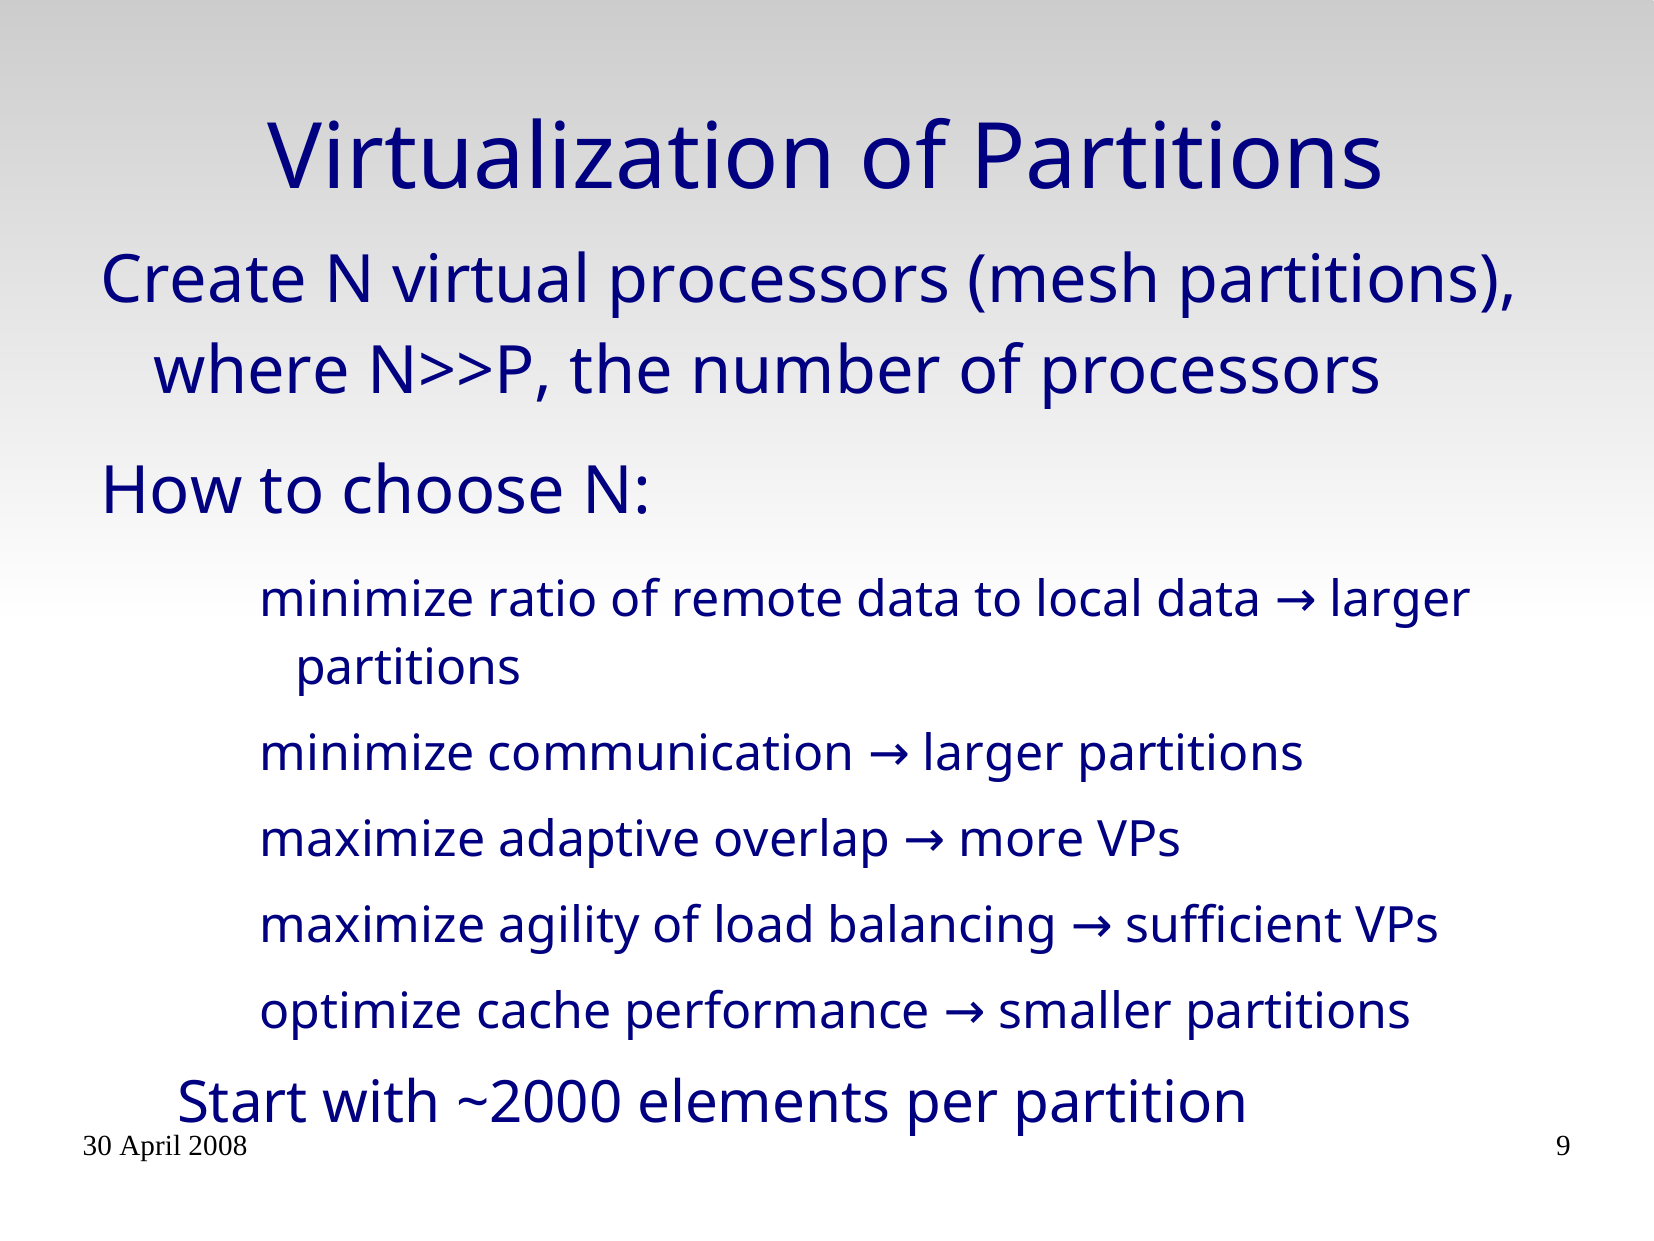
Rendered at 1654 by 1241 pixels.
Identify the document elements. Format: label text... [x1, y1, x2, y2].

list Create N virtual processors (mesh partitions), where N>>P, the number of processors How to choose N: minimize ratio of remote data to local data → larger partitions minimize communication → larger partitions maximize adaptive overlap → more VPs maximize agility of load balancing → sufficient VPs optimize cache performance → smaller partitions Start with ~2000 elements per partition [82, 231, 1571, 1058]
title Virtualization of Partitions [82, 49, 1571, 231]
